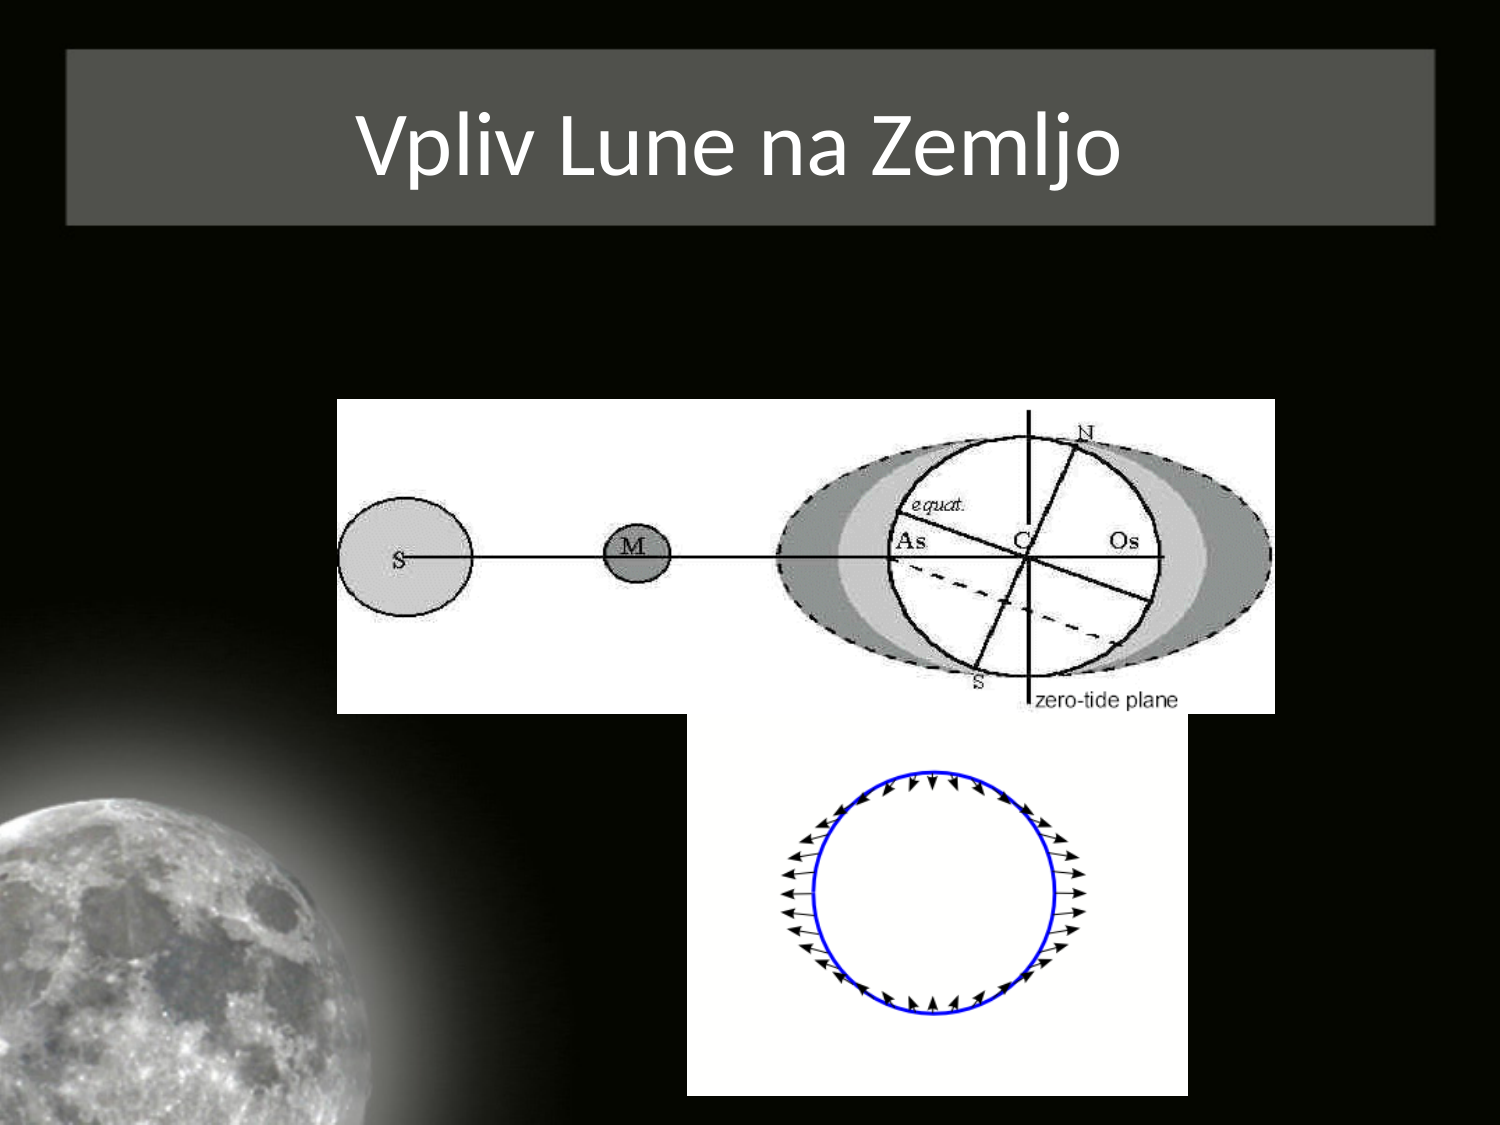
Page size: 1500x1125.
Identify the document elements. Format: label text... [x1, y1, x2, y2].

title Vpliv Lune na Zemljo [75, 45, 1425, 233]
picture [0, 0, 1500, 1125]
